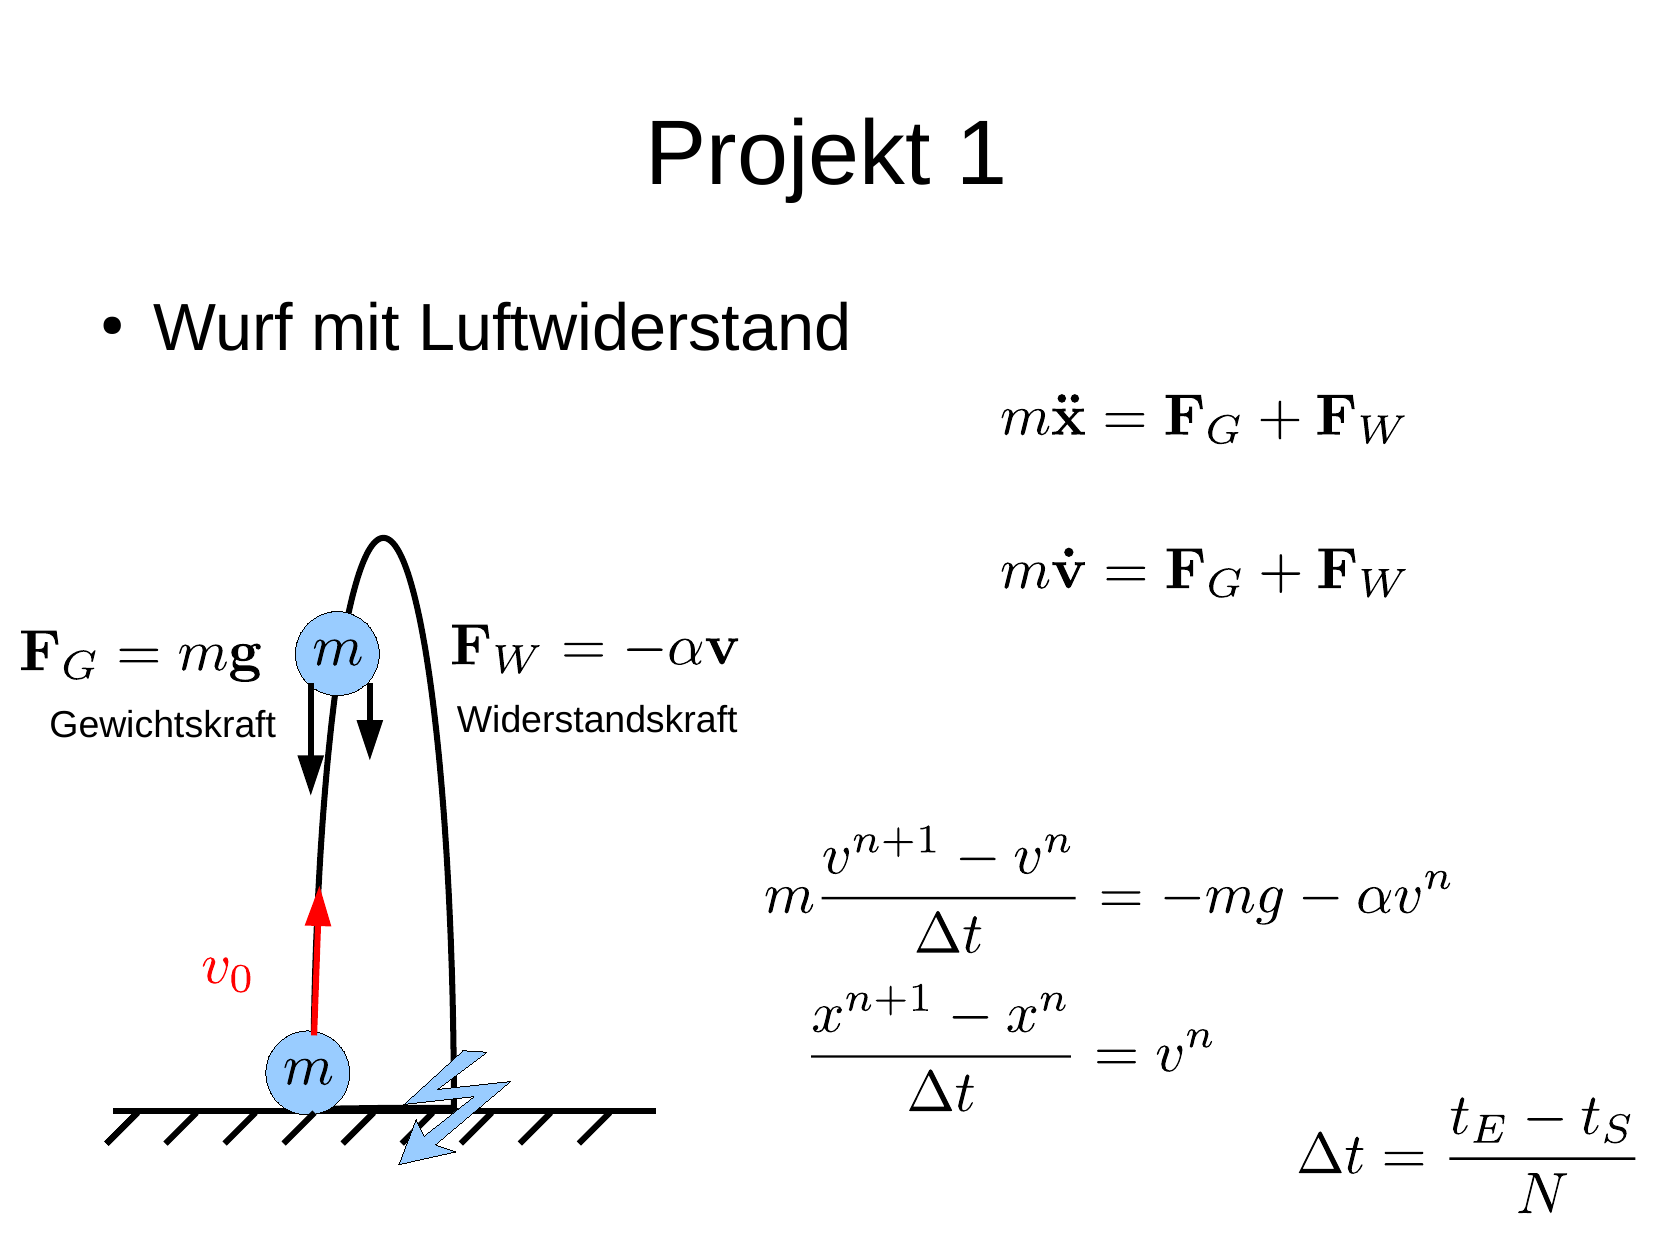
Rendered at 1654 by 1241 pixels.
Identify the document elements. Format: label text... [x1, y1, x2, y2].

text_box [999, 394, 1408, 445]
text_box [201, 957, 253, 993]
text_box [265, 537, 511, 1165]
text_box [1295, 1097, 1636, 1214]
text_box Widerstandskraft [442, 690, 754, 748]
list Wurf mit Luftwiderstand [82, 290, 1571, 1094]
title Projekt 1 [82, 56, 1571, 250]
text_box [449, 624, 741, 674]
text_box [999, 547, 1408, 598]
text_box [811, 983, 1214, 1112]
text_box [18, 630, 263, 682]
text_box [763, 825, 1453, 954]
text_box Gewichtskraft [34, 696, 292, 754]
